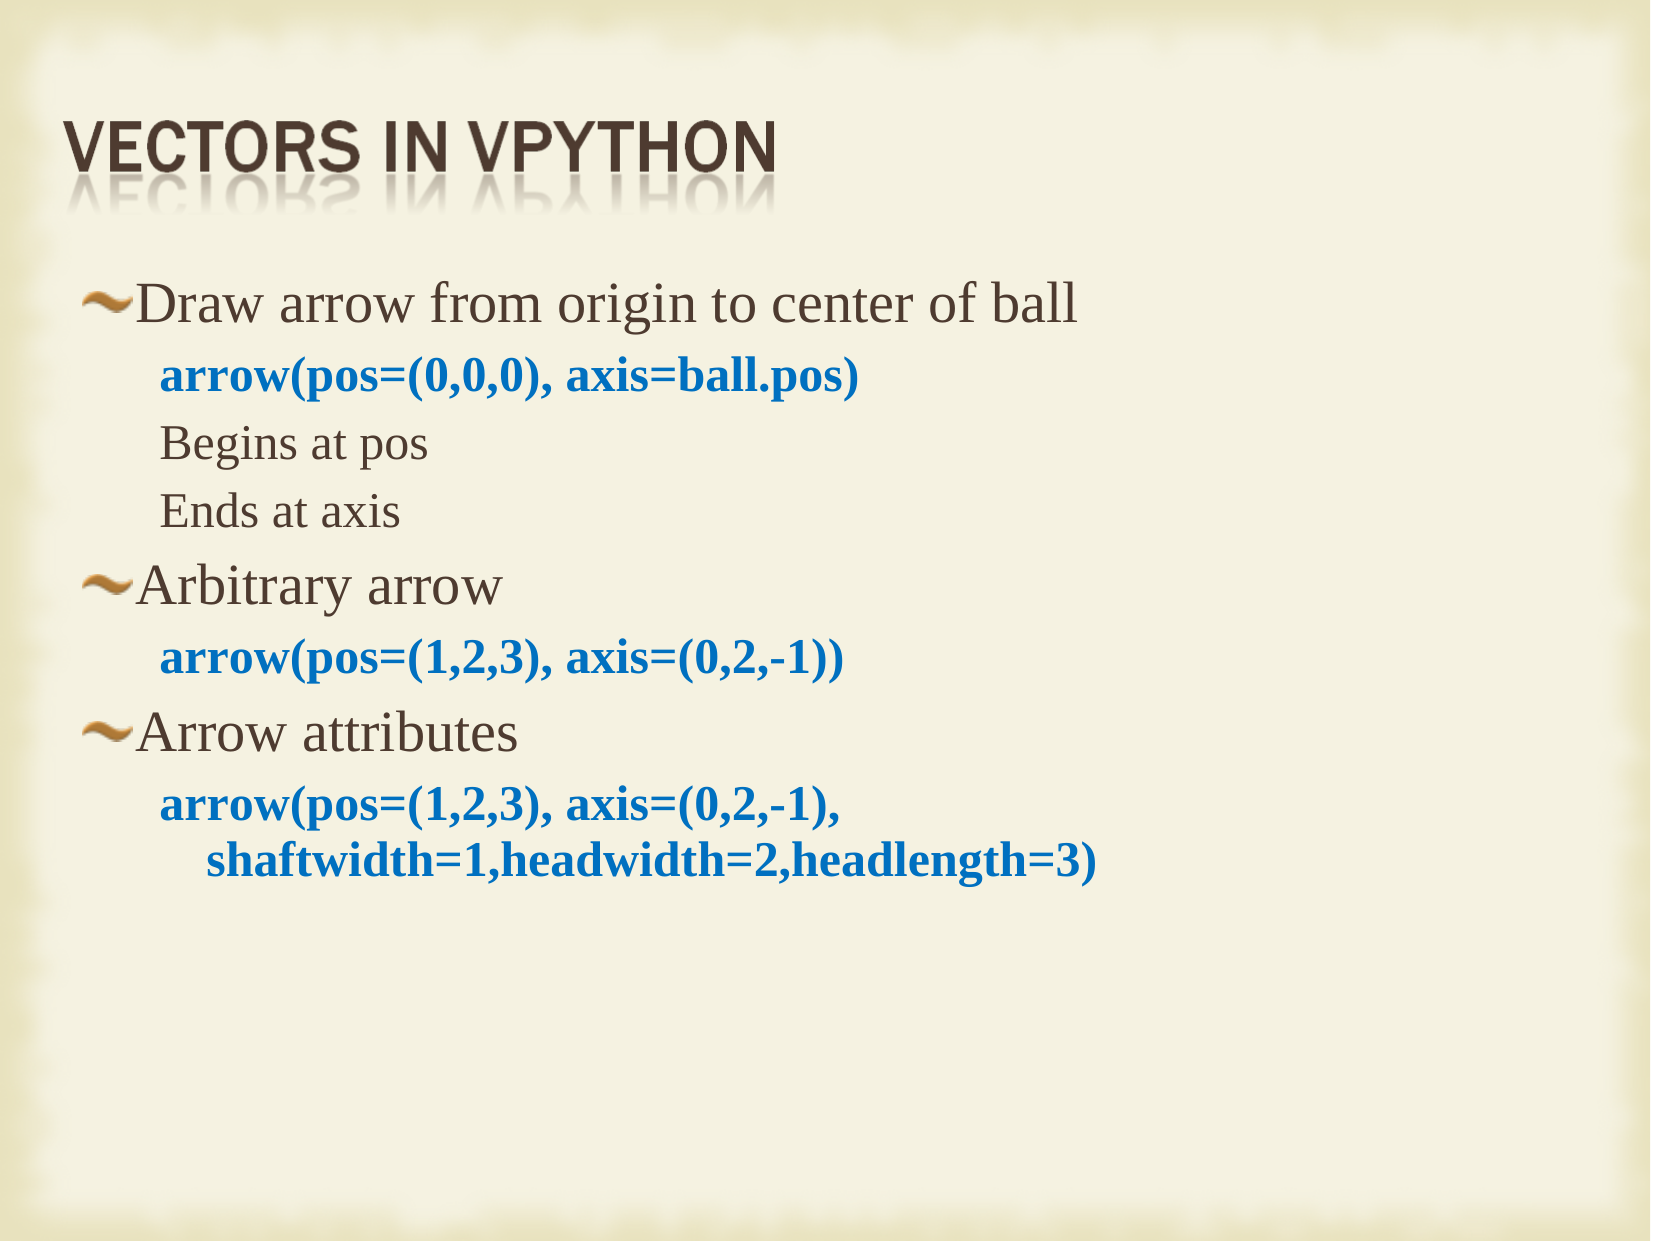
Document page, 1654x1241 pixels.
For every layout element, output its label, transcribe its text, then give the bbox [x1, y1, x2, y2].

picture [0, 0, 1651, 1241]
text_box [16, 73, 1477, 264]
list Draw arrow from origin to center of ball arrow(pos=(0,0,0), axis=ball.pos) Begins at pos Ends at axis Arbitrary arrow arrow(pos=(1,2,3), axis=(0,2,-1)) Arrow attributes arrow(pos=(1,2,3), axis=(0,2,-1), shaftwidth=1,headwidth=2,headlength=3) [50, 262, 1463, 1038]
